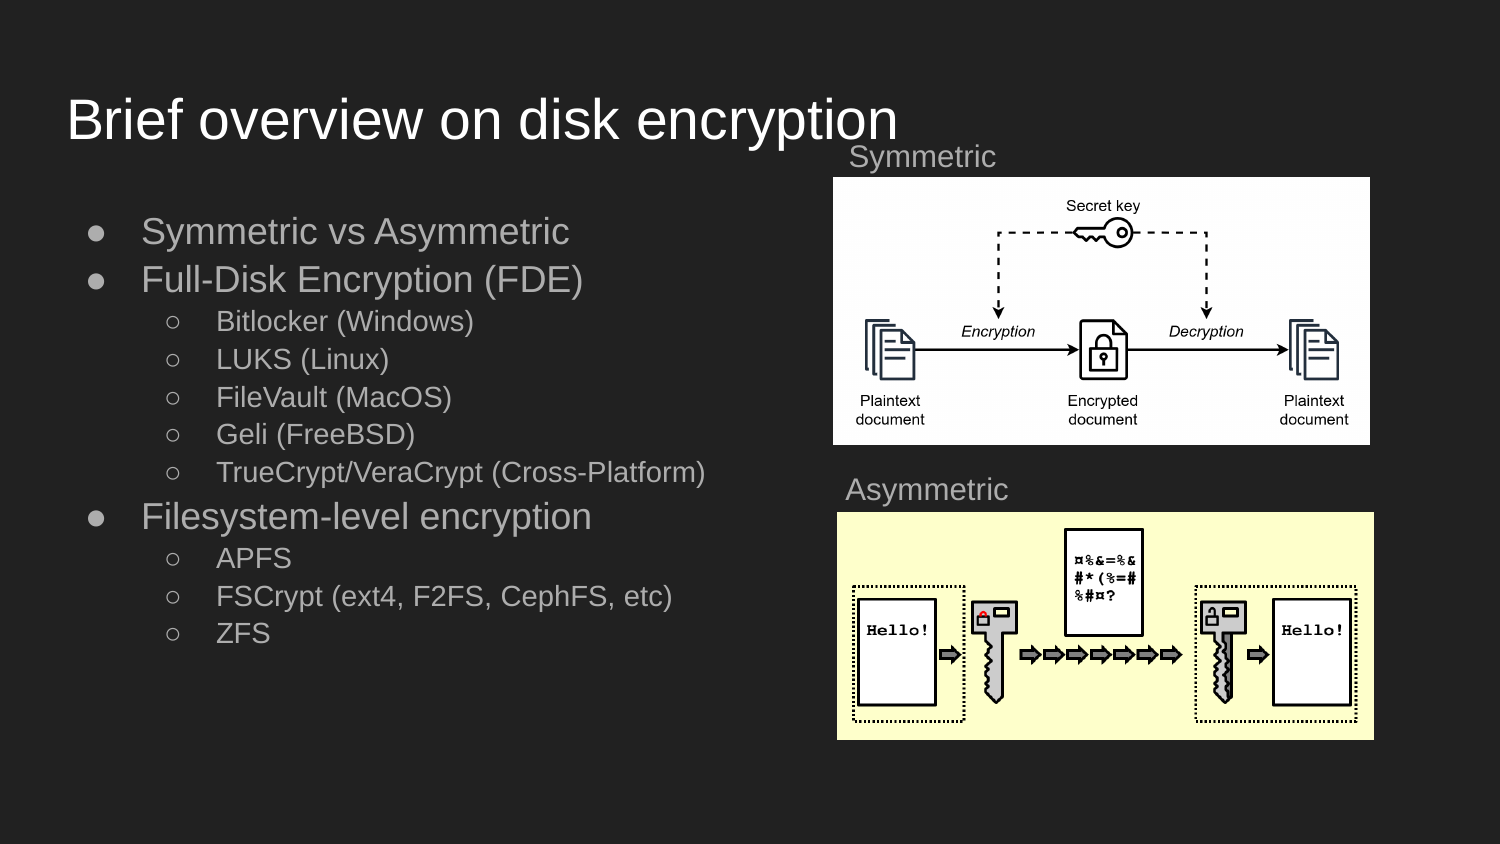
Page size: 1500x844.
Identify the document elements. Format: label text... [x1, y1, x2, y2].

list Symmetric vs Asymmetric Full-Disk Encryption (FDE) Bitlocker (Windows) LUKS (Linux) FileVault (MacOS) Geli (FreeBSD) TrueCrypt/VeraCrypt (Cross-Platform) Filesystem-level encryption APFS FSCrypt (ext4, F2FS, CephFS, etc) ZFS [51, 189, 1449, 750]
picture [837, 512, 1374, 740]
text_box Symmetric [833, 120, 1048, 189]
text_box Asymmetric [830, 454, 1045, 523]
title Brief overview on disk encryption [51, 72, 1449, 167]
picture [833, 177, 1370, 445]
